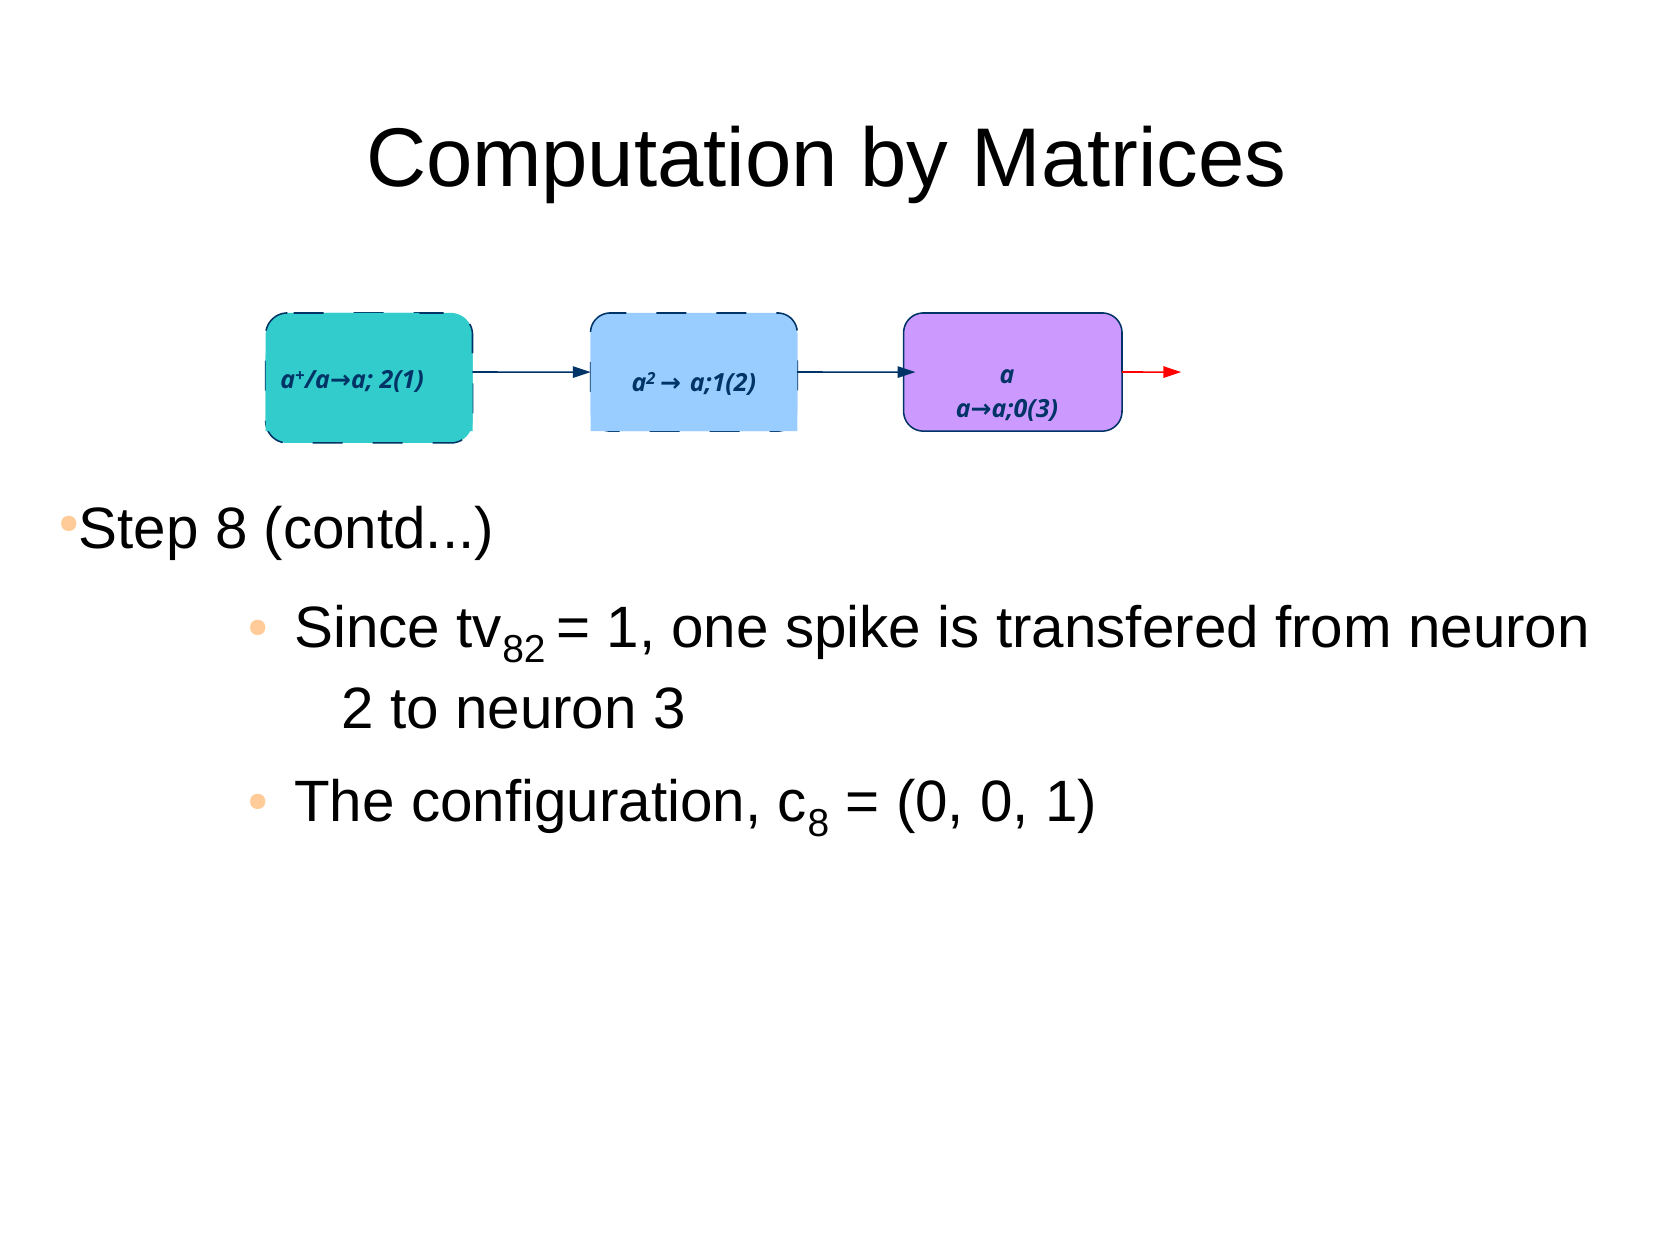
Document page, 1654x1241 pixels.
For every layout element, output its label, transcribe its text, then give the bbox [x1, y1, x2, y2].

text_box a a→a;0(3) [921, 315, 1093, 405]
text_box a2 → a;1(2) [590, 332, 798, 432]
text_box [265, 312, 473, 354]
text_box [590, 312, 798, 332]
list Step 8 (contd...) Since tv82 = 1, one spike is transfered from neuron 2 to neuron 3 The configuration, c8 = (0, 0, 1) [58, 291, 1630, 1241]
text_box [268, 432, 470, 443]
text_box a+/a→a; 2(1) [265, 354, 473, 432]
text_box [903, 312, 1123, 432]
title Computation by Matrices [82, 49, 1571, 257]
